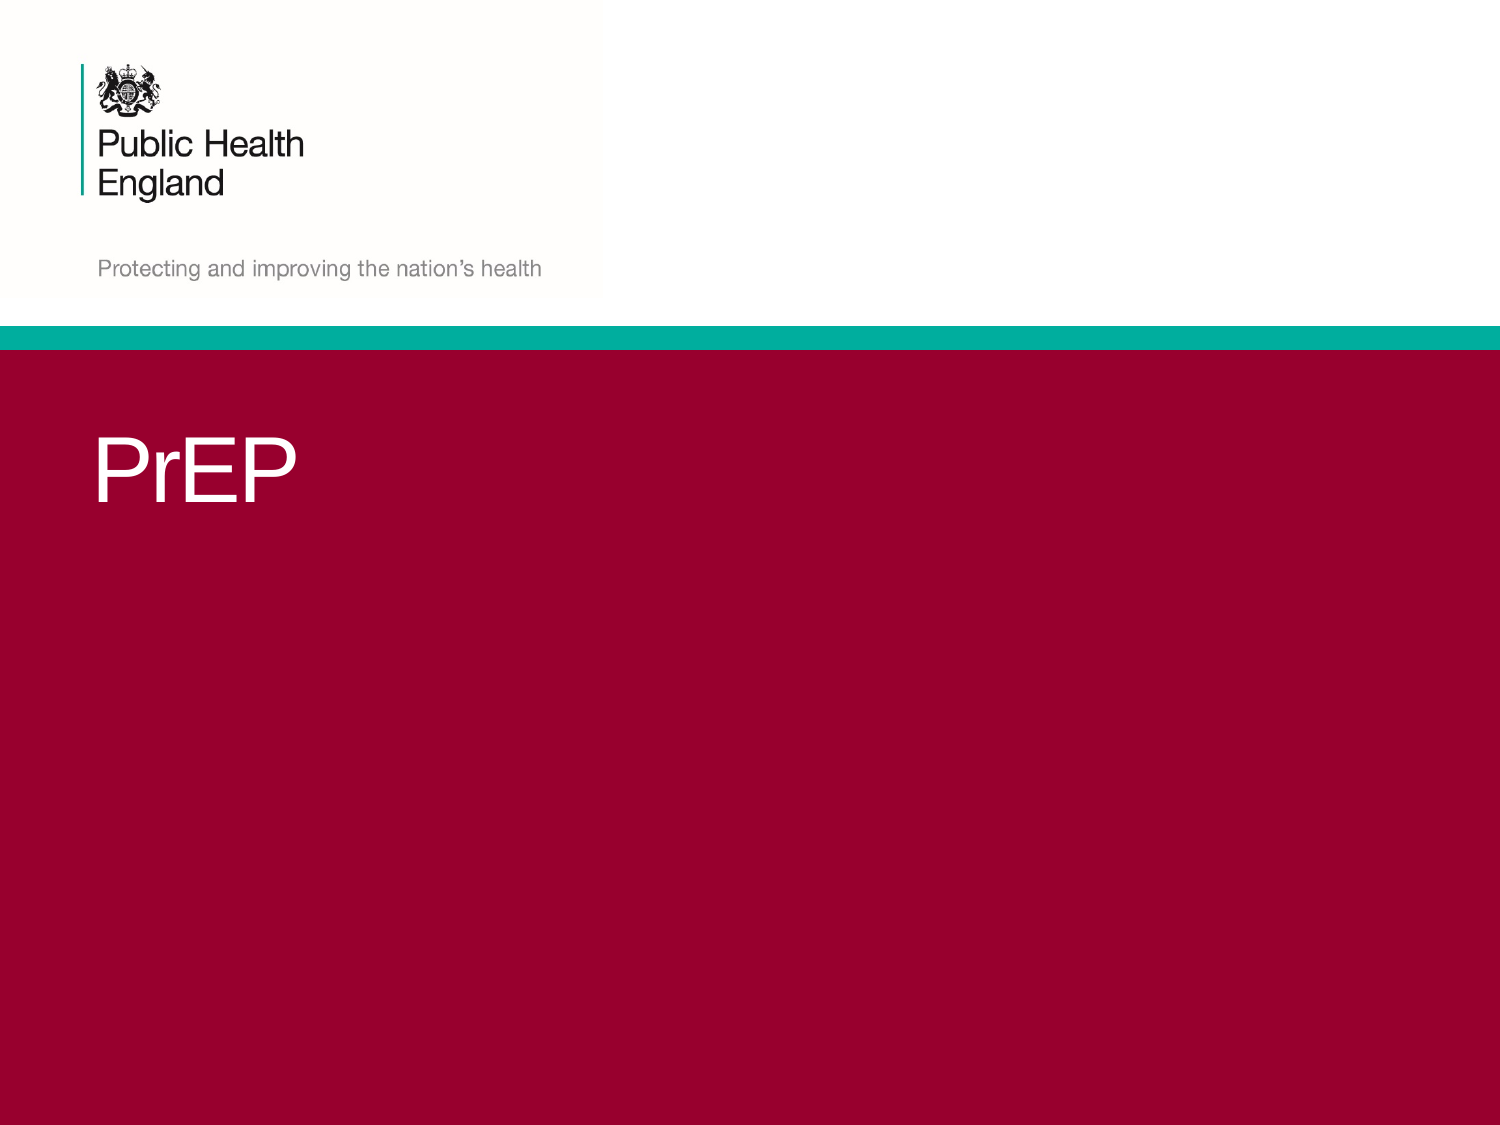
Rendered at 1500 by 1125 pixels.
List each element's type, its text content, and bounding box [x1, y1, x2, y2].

title PrEP [91, 408, 1344, 692]
